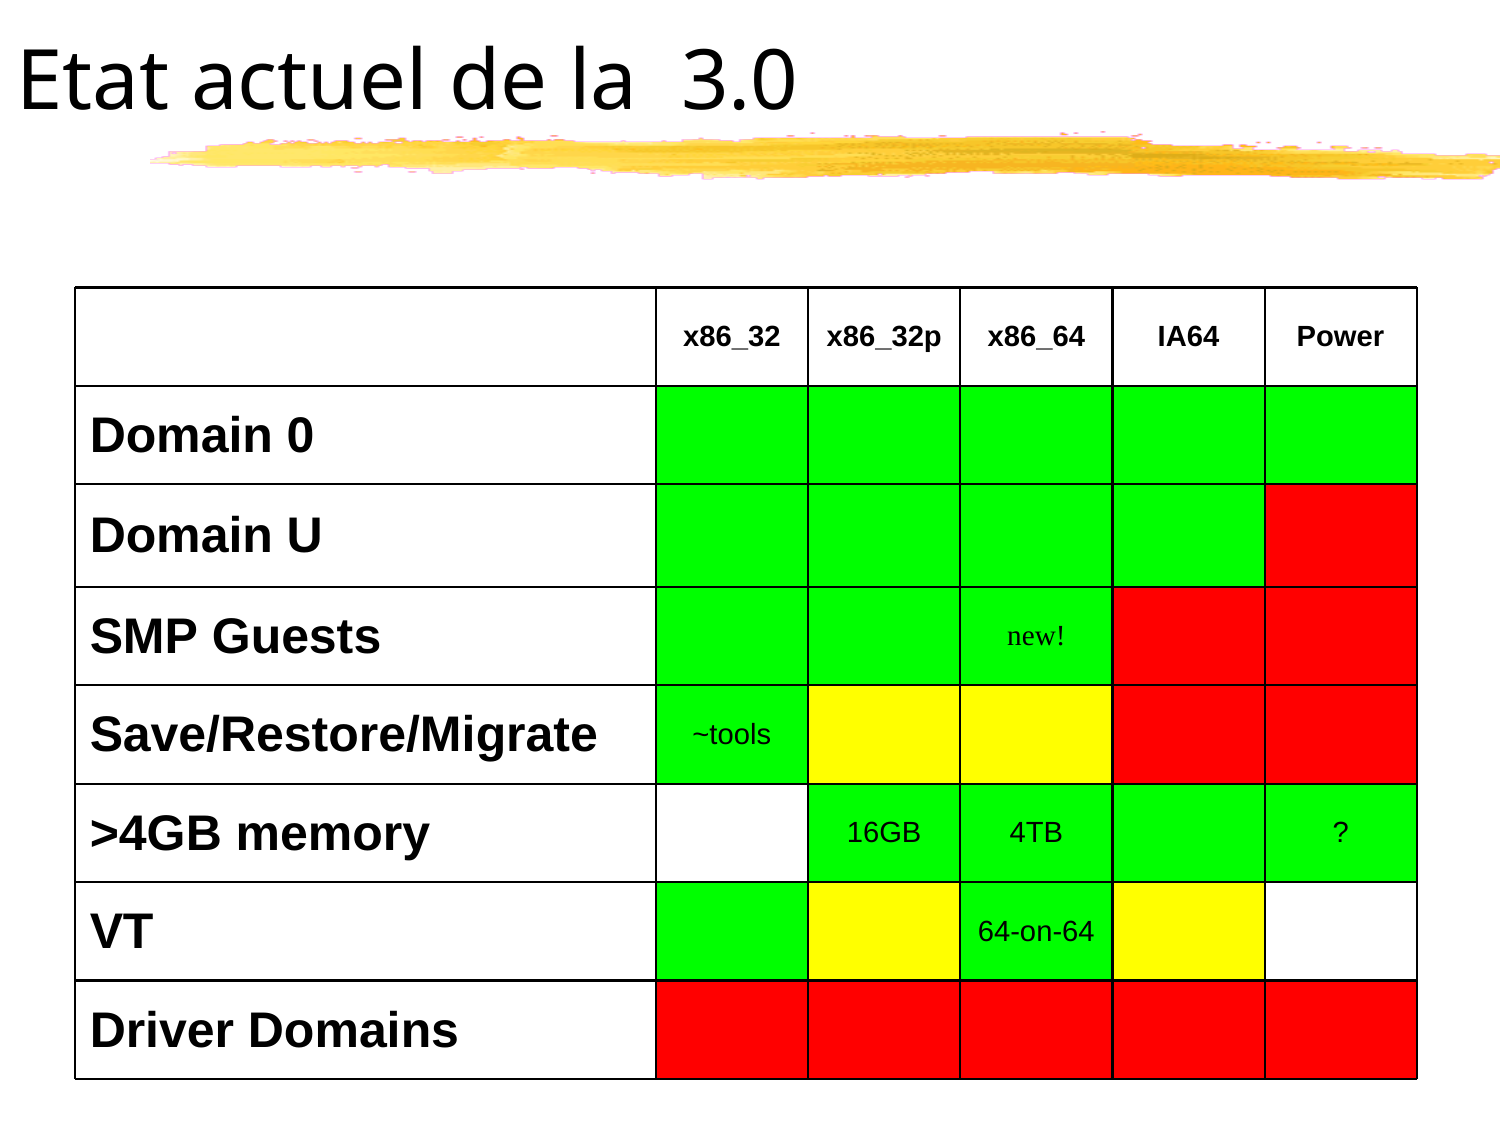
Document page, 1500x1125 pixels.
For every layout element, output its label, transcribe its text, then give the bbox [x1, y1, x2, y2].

text_box Domain U [76, 485, 655, 586]
text_box [657, 588, 807, 684]
text_box [1266, 588, 1416, 684]
text_box [809, 686, 959, 783]
text_box ? [1266, 785, 1416, 881]
text_box [809, 883, 959, 979]
text_box [657, 982, 807, 1078]
picture [150, 126, 1500, 190]
text_box [961, 686, 1111, 783]
text_box [657, 785, 807, 881]
text_box [1114, 686, 1264, 783]
text_box [1266, 686, 1416, 783]
text_box SMP Guests [76, 588, 655, 684]
text_box x86_32p [809, 289, 959, 385]
text_box IA64 [1114, 289, 1264, 385]
text_box [1266, 387, 1416, 483]
text_box ~tools [657, 686, 807, 783]
text_box [961, 982, 1111, 1078]
text_box [1266, 485, 1416, 586]
text_box [1114, 387, 1264, 483]
text_box [1114, 588, 1264, 684]
text_box [1114, 883, 1264, 979]
text_box [657, 387, 807, 483]
text_box [1114, 785, 1264, 881]
text_box [961, 387, 1111, 483]
title Etat actuel de la 3.0 [1, 3, 1277, 137]
text_box [1114, 982, 1264, 1078]
text_box [1266, 982, 1416, 1078]
text_box >4GB memory [76, 785, 655, 881]
text_box x86_32 [657, 289, 807, 385]
text_box [809, 485, 959, 586]
text_box Driver Domains [76, 982, 655, 1078]
text_box [809, 387, 959, 483]
text_box [809, 588, 959, 684]
text_box 16GB [809, 785, 959, 881]
text_box 64-on-64 [961, 883, 1111, 979]
text_box [657, 485, 807, 586]
text_box 4TB [961, 785, 1111, 881]
text_box Power [1266, 289, 1416, 385]
text_box x86_64 [961, 289, 1111, 385]
text_box Domain 0 [76, 387, 655, 483]
text_box VT [76, 883, 655, 979]
text_box [809, 982, 959, 1078]
text_box [657, 883, 807, 979]
text_box [961, 485, 1111, 586]
text_box [1114, 485, 1264, 586]
text_box Save/Restore/Migrate [76, 686, 655, 783]
text_box new! [961, 588, 1111, 684]
